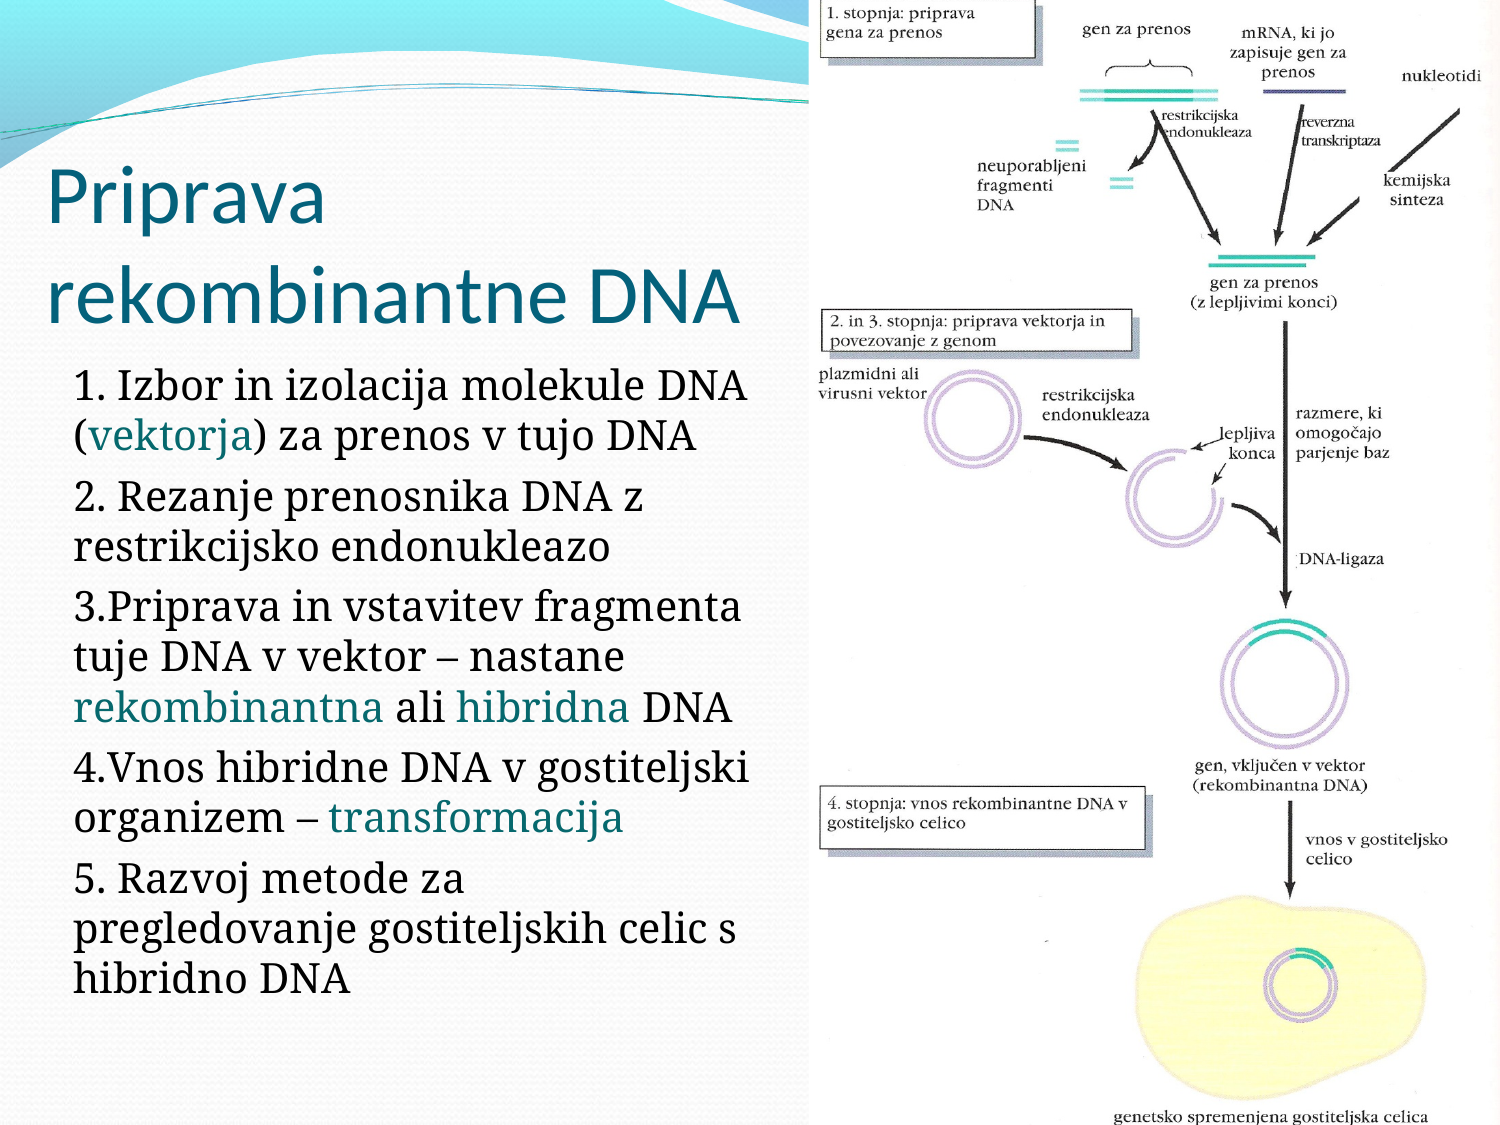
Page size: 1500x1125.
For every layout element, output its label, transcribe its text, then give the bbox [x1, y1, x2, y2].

picture [0, 0, 808, 1125]
text_box [808, 0, 1500, 1125]
list 1. Izbor in izolacija molekule DNA (vektorja) za prenos v tujo DNA 2. Rezanje prenosnika DNA z restrikcijsko endonukleazo 3.Priprava in vstavitev fragmenta tuje DNA v vektor – nastane rekombinantna ali hibridna DNA 4.Vnos hibridne DNA v gostiteljski organizem – transformacija 5. Razvoj metode za pregledovanje gostiteljskih celic s hibridno DNA [58, 351, 774, 1080]
title Priprava rekombinantne DNA [46, 32, 762, 340]
